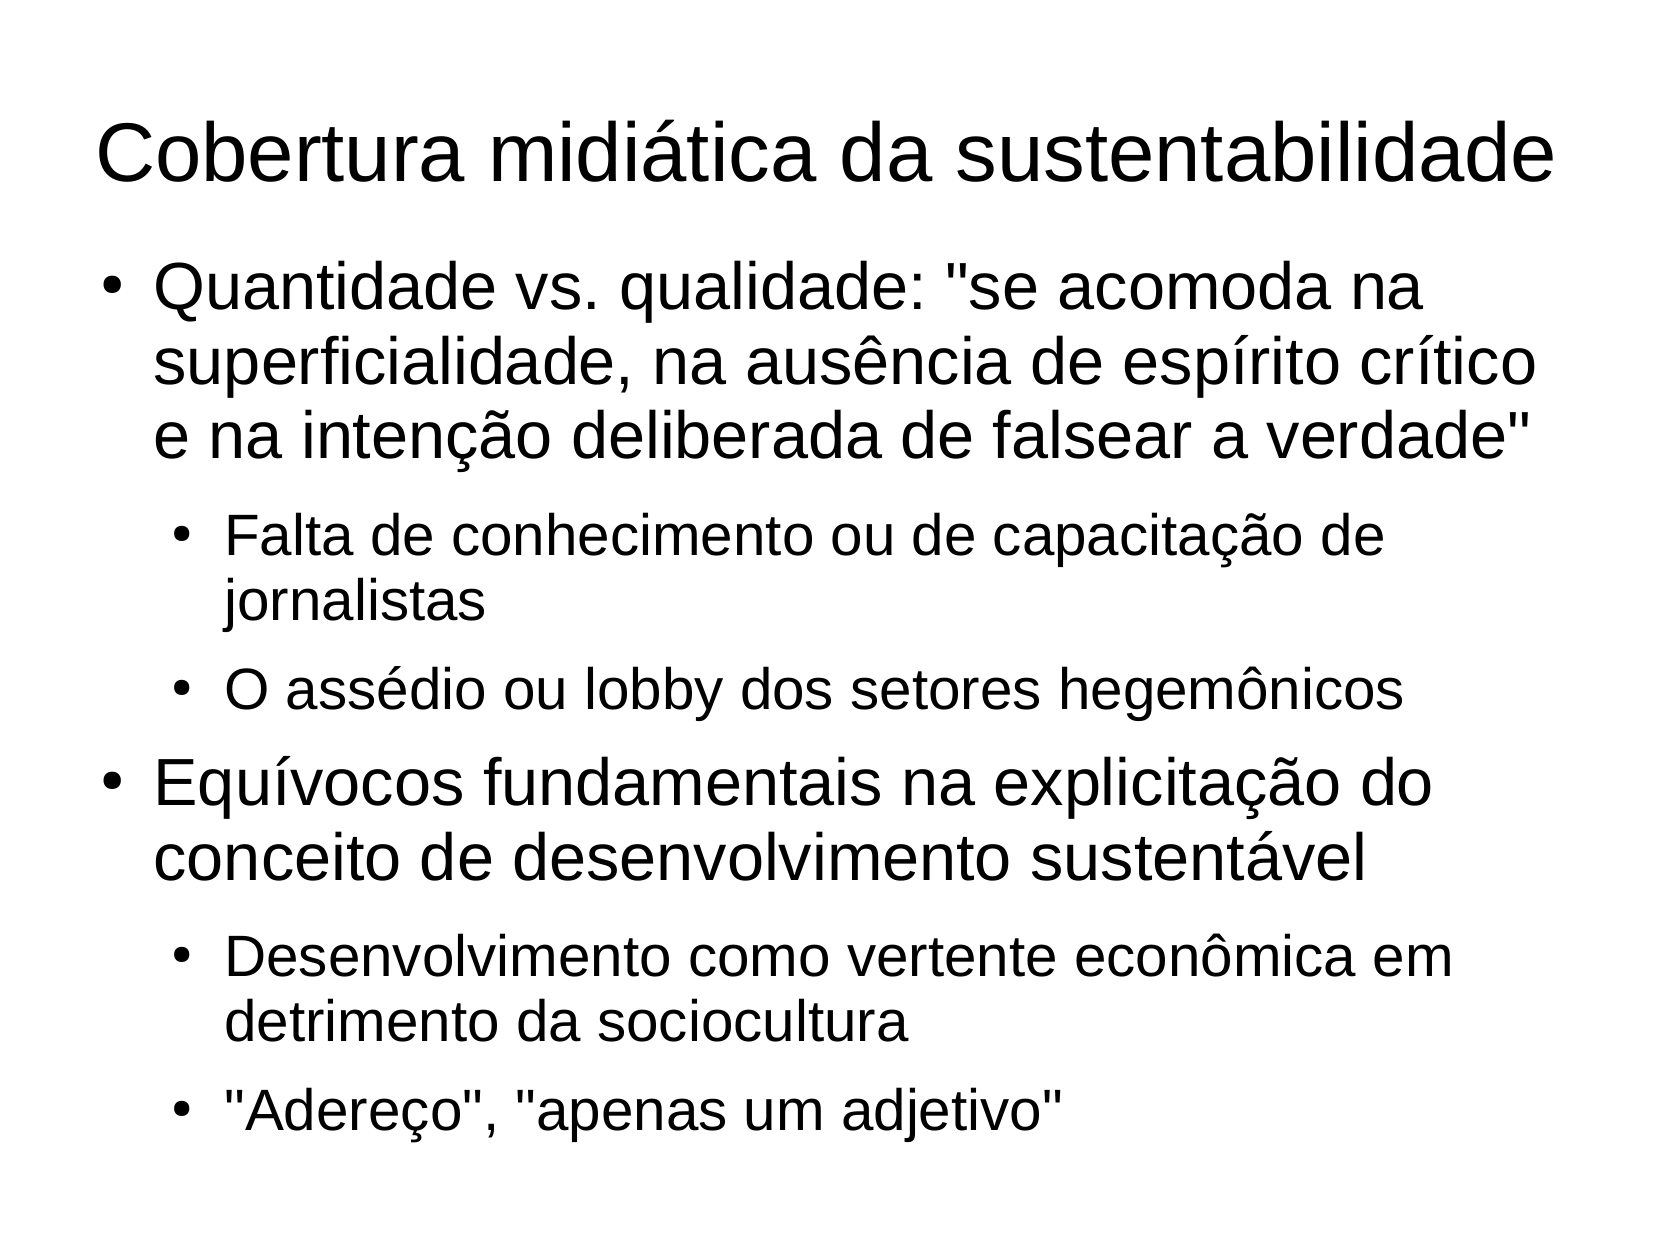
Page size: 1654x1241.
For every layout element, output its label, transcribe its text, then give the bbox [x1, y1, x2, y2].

list Quantidade vs. qualidade: "se acomoda na superficialidade, na ausência de espírito crítico e na intenção deliberada de falsear a verdade" Falta de conhecimento ou de capacitação de jornalistas O assédio ou lobby dos setores hegemônicos Equívocos fundamentais na explicitação do conceito de desenvolvimento sustentável Desenvolvimento como vertente econômica em detrimento da sociocultura "Adereço", "apenas um adjetivo" [82, 248, 1571, 1143]
title Cobertura midiática da sustentabilidade [82, 49, 1571, 248]
